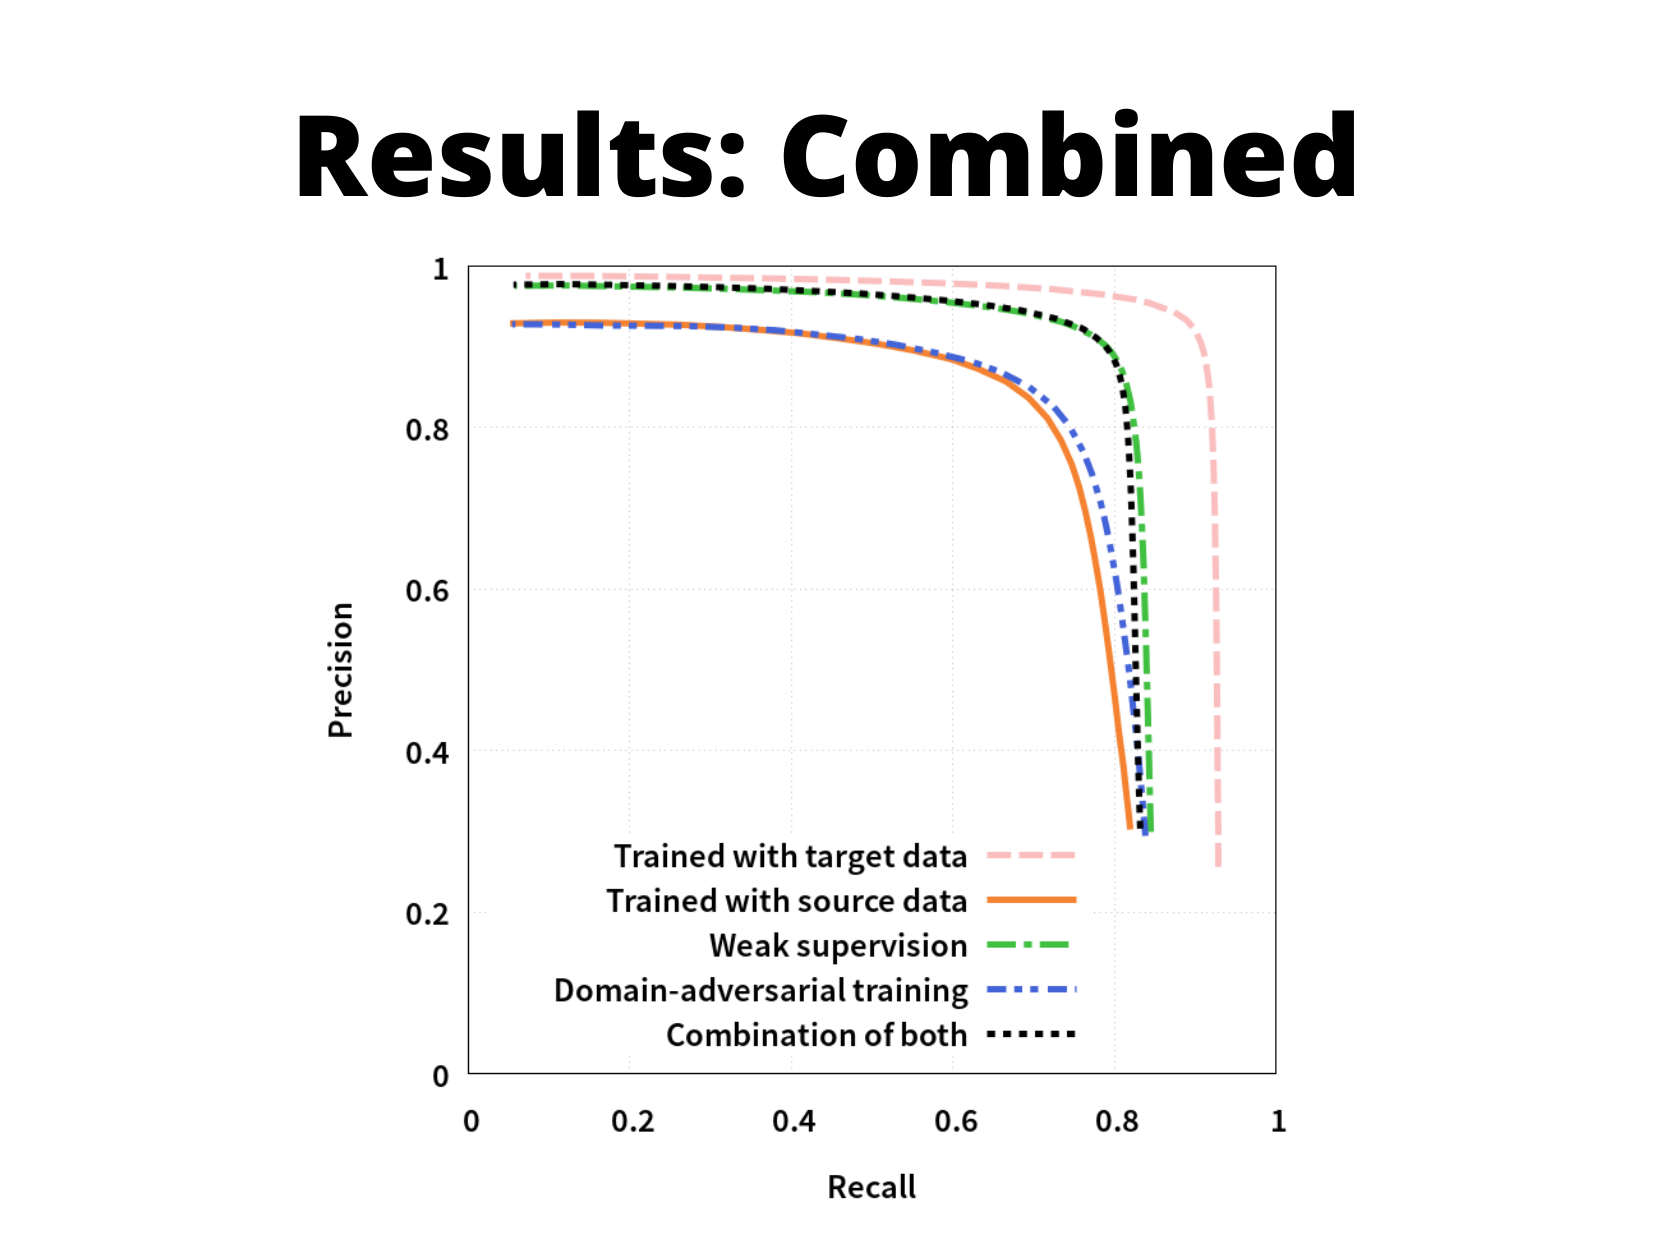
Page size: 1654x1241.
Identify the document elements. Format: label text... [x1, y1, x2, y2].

picture [307, 212, 1329, 1234]
title Results: Combined [82, 49, 1571, 257]
